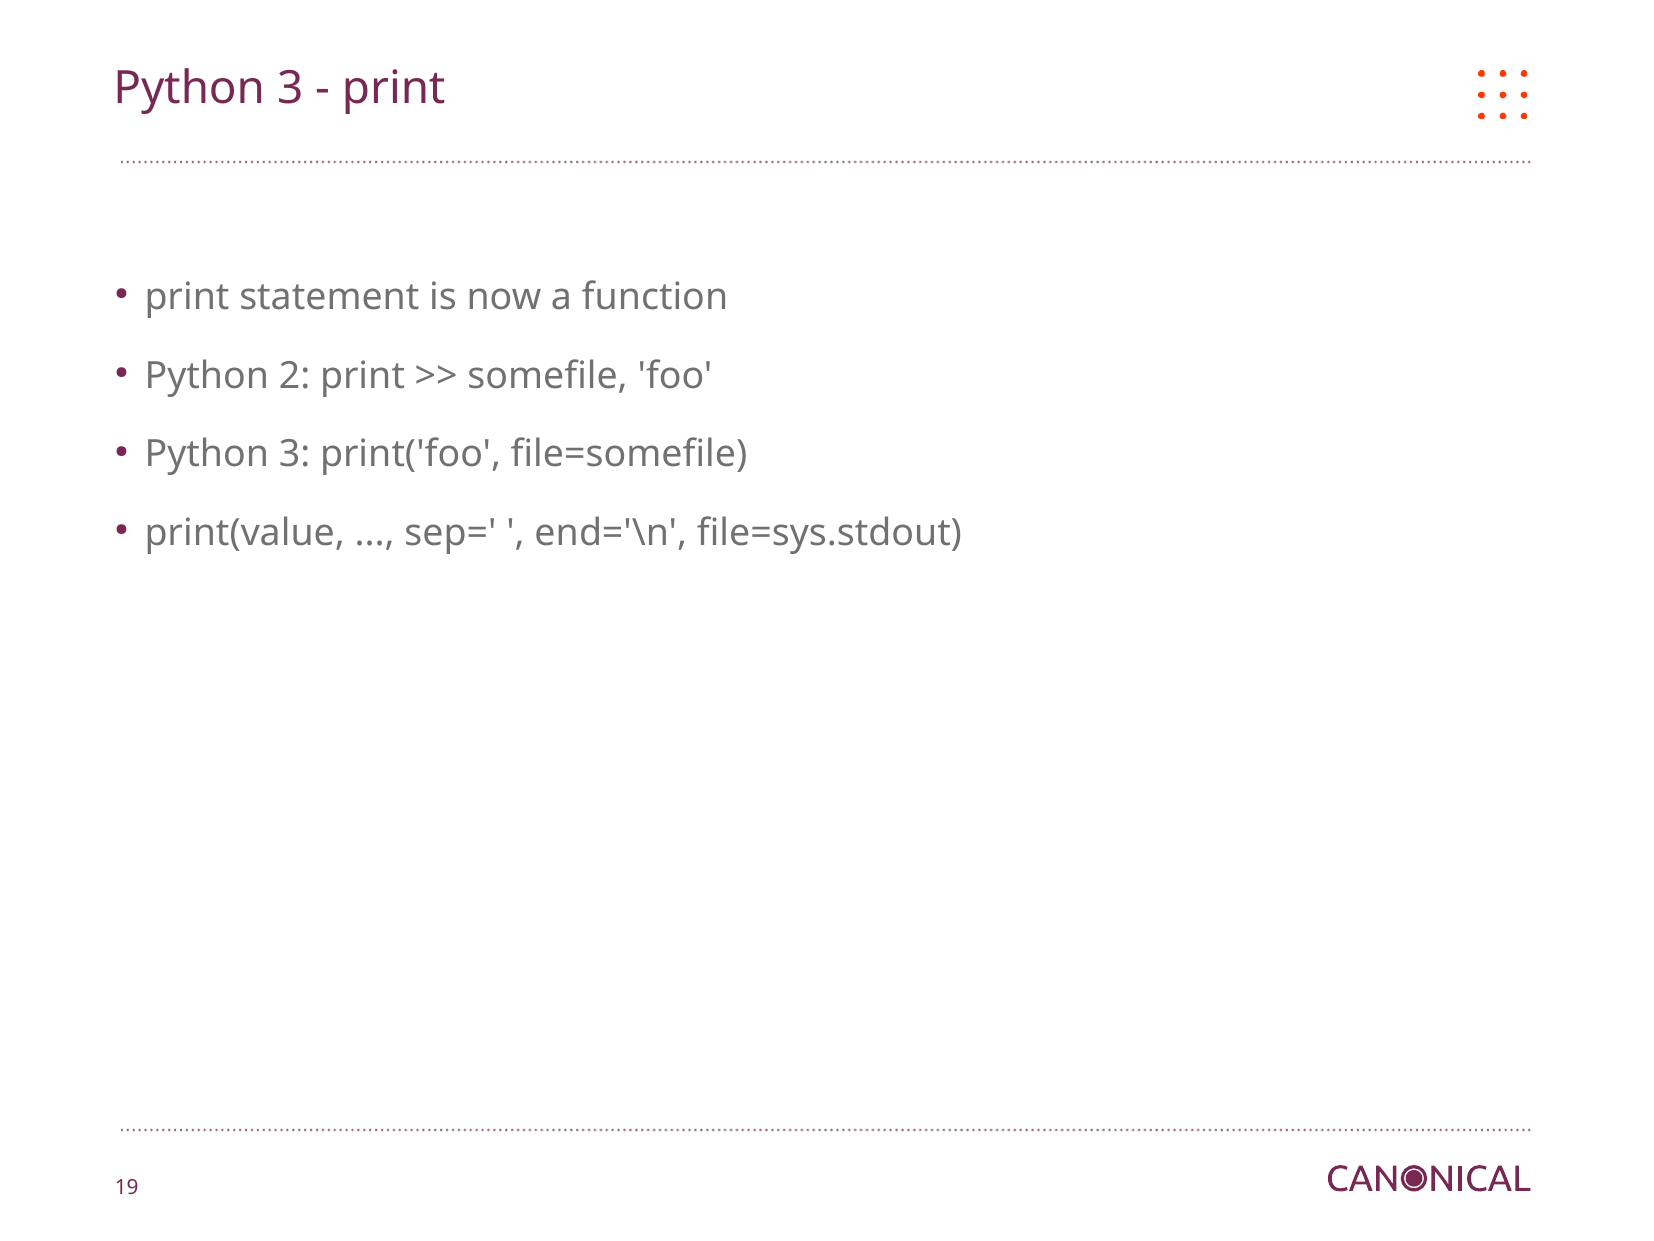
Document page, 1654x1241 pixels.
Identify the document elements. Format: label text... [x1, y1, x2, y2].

picture [111, 159, 1533, 166]
list print statement is now a function Python 2: print >> somefile, 'foo' Python 3: print('foo', file=somefile) print(value, ..., sep=' ', end='\n', file=sys.stdout) [115, 256, 1540, 977]
title Python 3 - print [113, 64, 1382, 107]
picture [1478, 70, 1527, 119]
picture [111, 1127, 1533, 1134]
